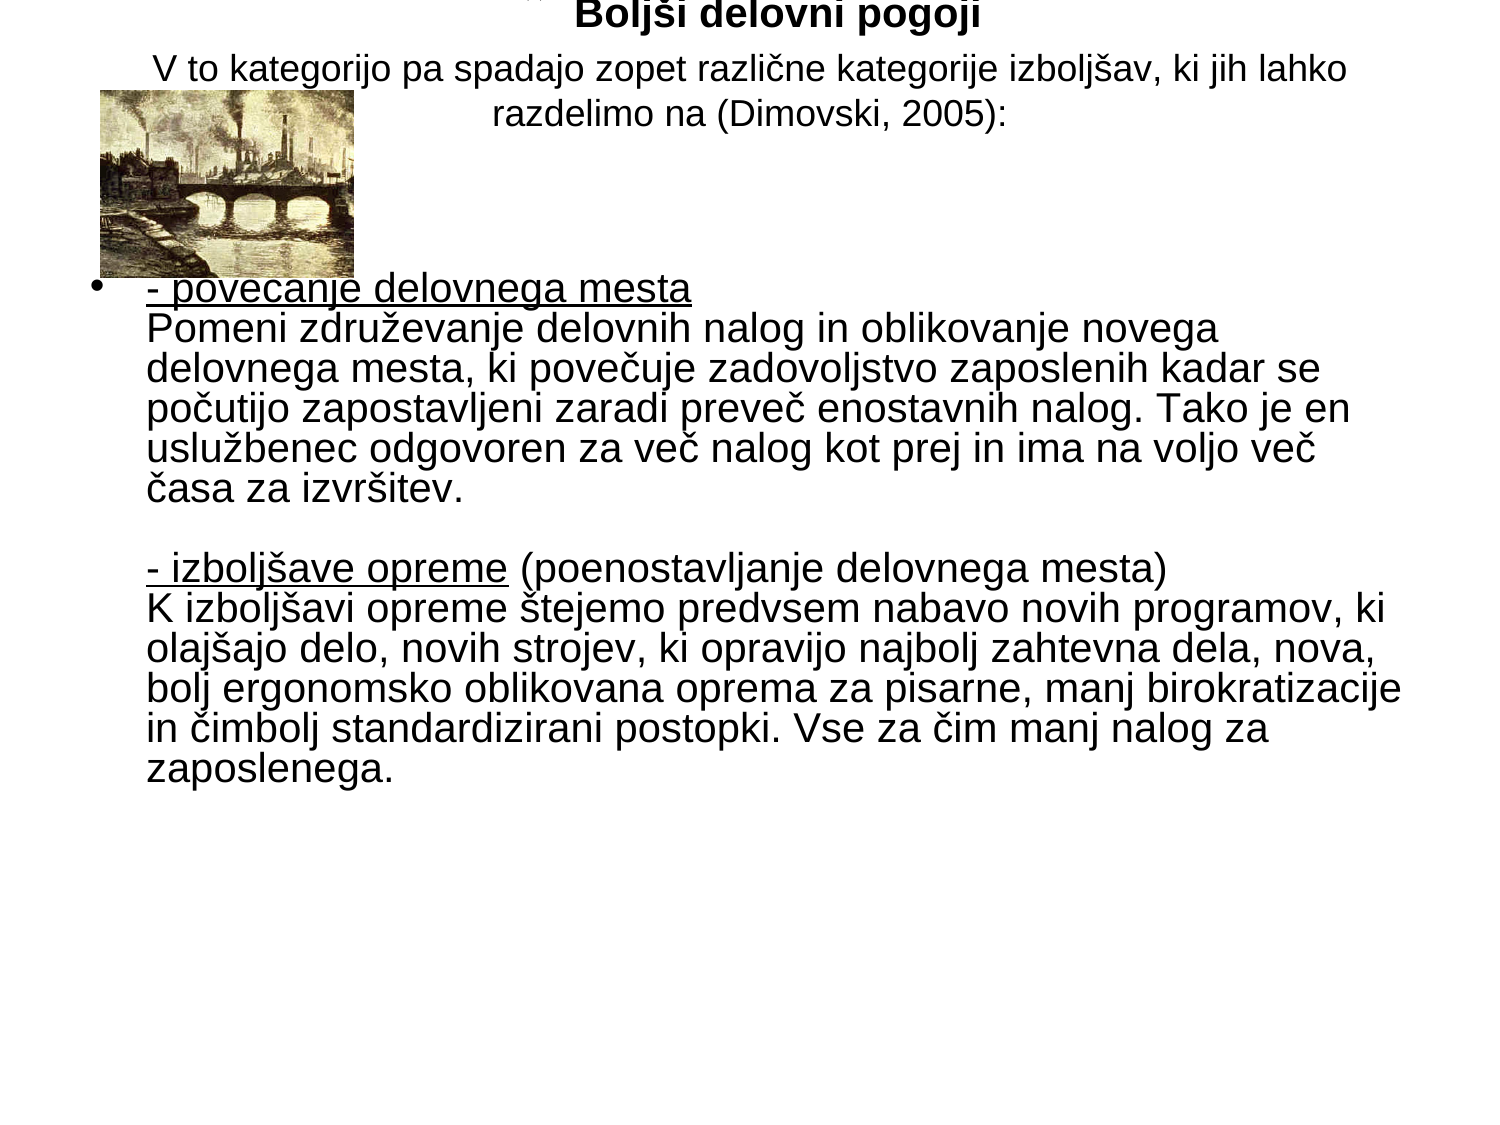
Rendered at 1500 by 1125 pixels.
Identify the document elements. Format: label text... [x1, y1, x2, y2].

title * Boljši delovni pogoji V to kategorijo pa spadajo zopet različne kategorije izboljšav, ki jih lahko razdelimo na (Dimovski, 2005): [75, 0, 1426, 262]
list - povečanje delovnega mesta Pomeni združevanje delovnih nalog in oblikovanje novega delovnega mesta, ki povečuje zadovoljstvo zaposlenih kadar se počutijo zapostavljeni zaradi preveč enostavnih nalog. Tako je en uslužbenec odgovoren za več nalog kot prej in ima na voljo več časa za izvršitev. - izboljšave opreme (poenostavljanje delovnega mesta) K izboljšavi opreme štejemo predvsem nabavo novih programov, ki olajšajo delo, novih strojev, ki opravijo najbolj zahtevna dela, nova, bolj ergonomsko oblikovana oprema za pisarne, manj birokratizacije in čimbolj standardizirani postopki. Vse za čim manj nalog za zaposlenega. [75, 262, 1426, 1006]
picture [100, 90, 354, 278]
